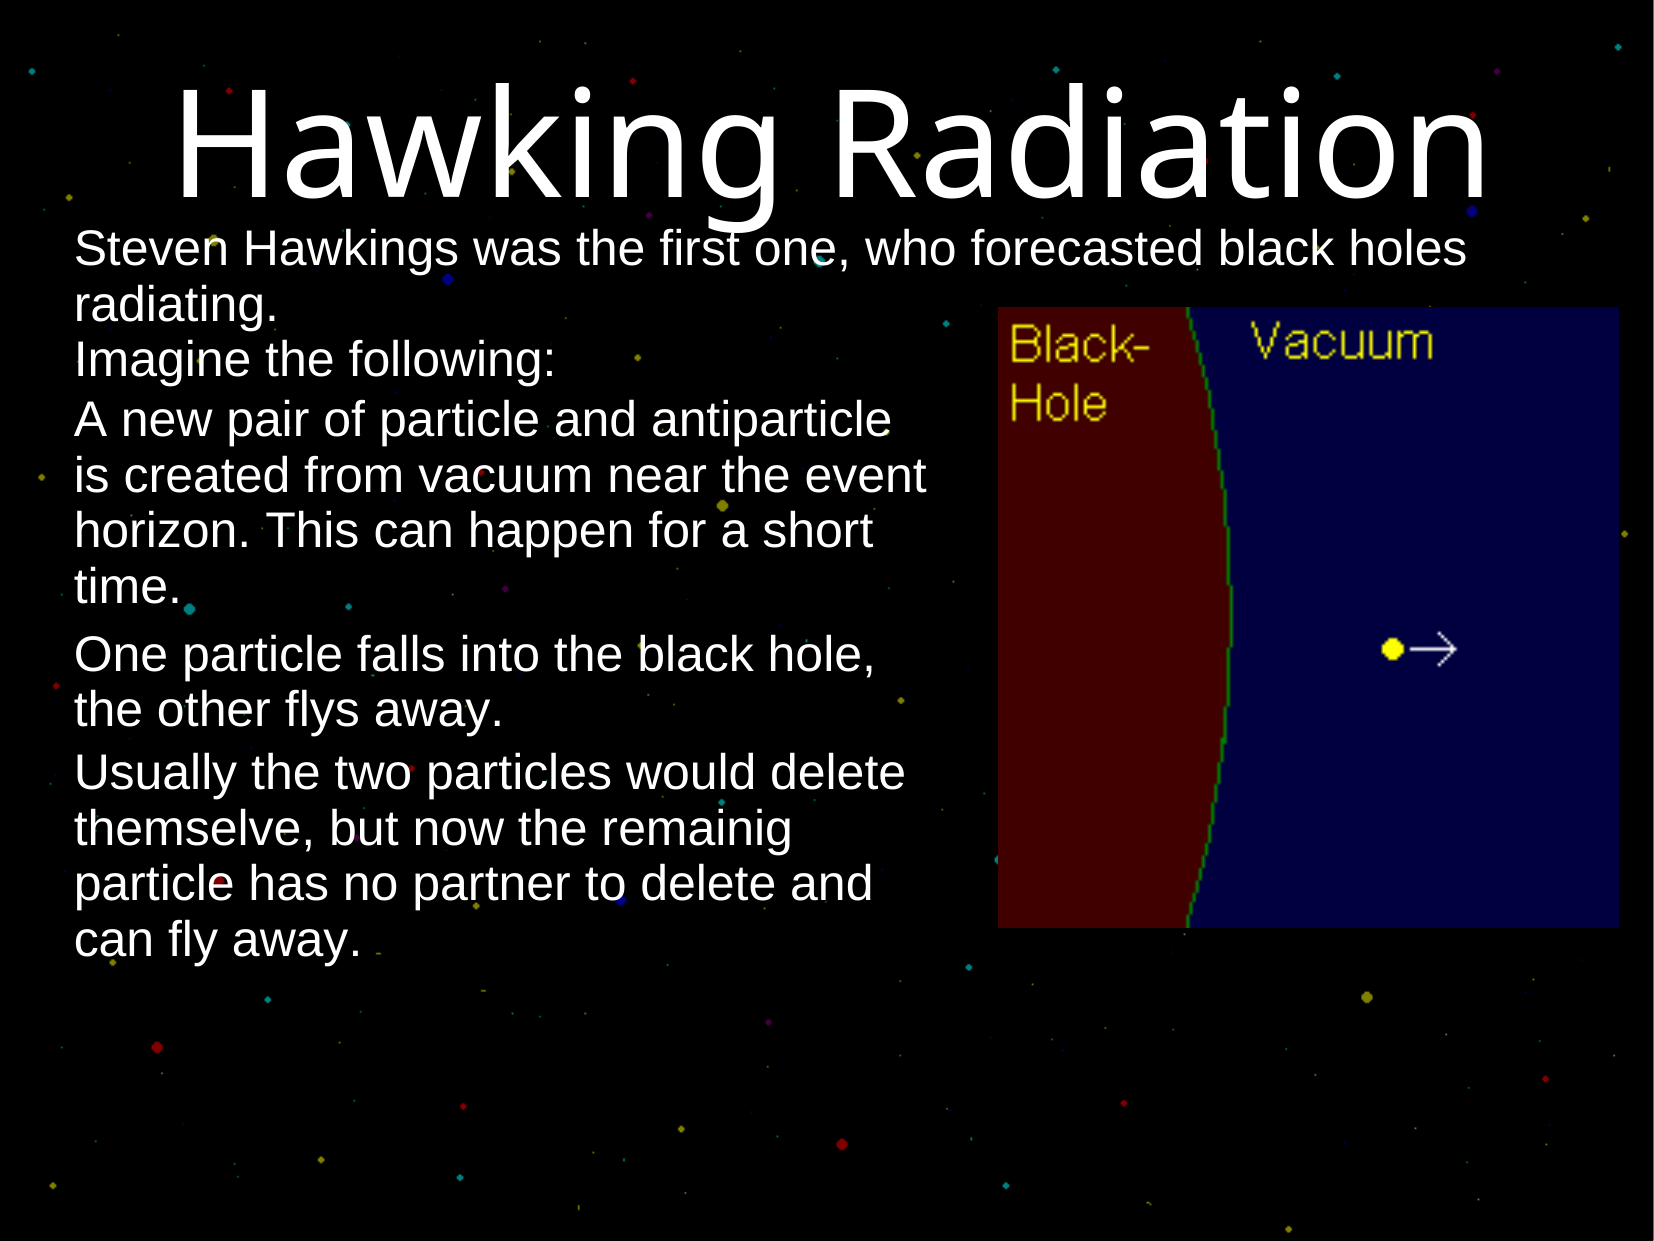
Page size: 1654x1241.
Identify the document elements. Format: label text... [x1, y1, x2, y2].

text_box Usually the two particles would delete themselve, but now the remainig particle has no partner to delete and can fly away. [59, 736, 945, 975]
text_box Hawking Radiation [114, 29, 1551, 212]
text_box One particle falls into the black hole, the other flys away. [59, 618, 945, 736]
picture [0, 0, 1654, 1241]
text_box A new pair of particle and antiparticle is created from vacuum near the event horizon. This can happen for a short time. [59, 383, 945, 618]
text_box Steven Hawkings was the first one, who forecasted black holes radiating. Imagine the following: [59, 212, 1595, 395]
